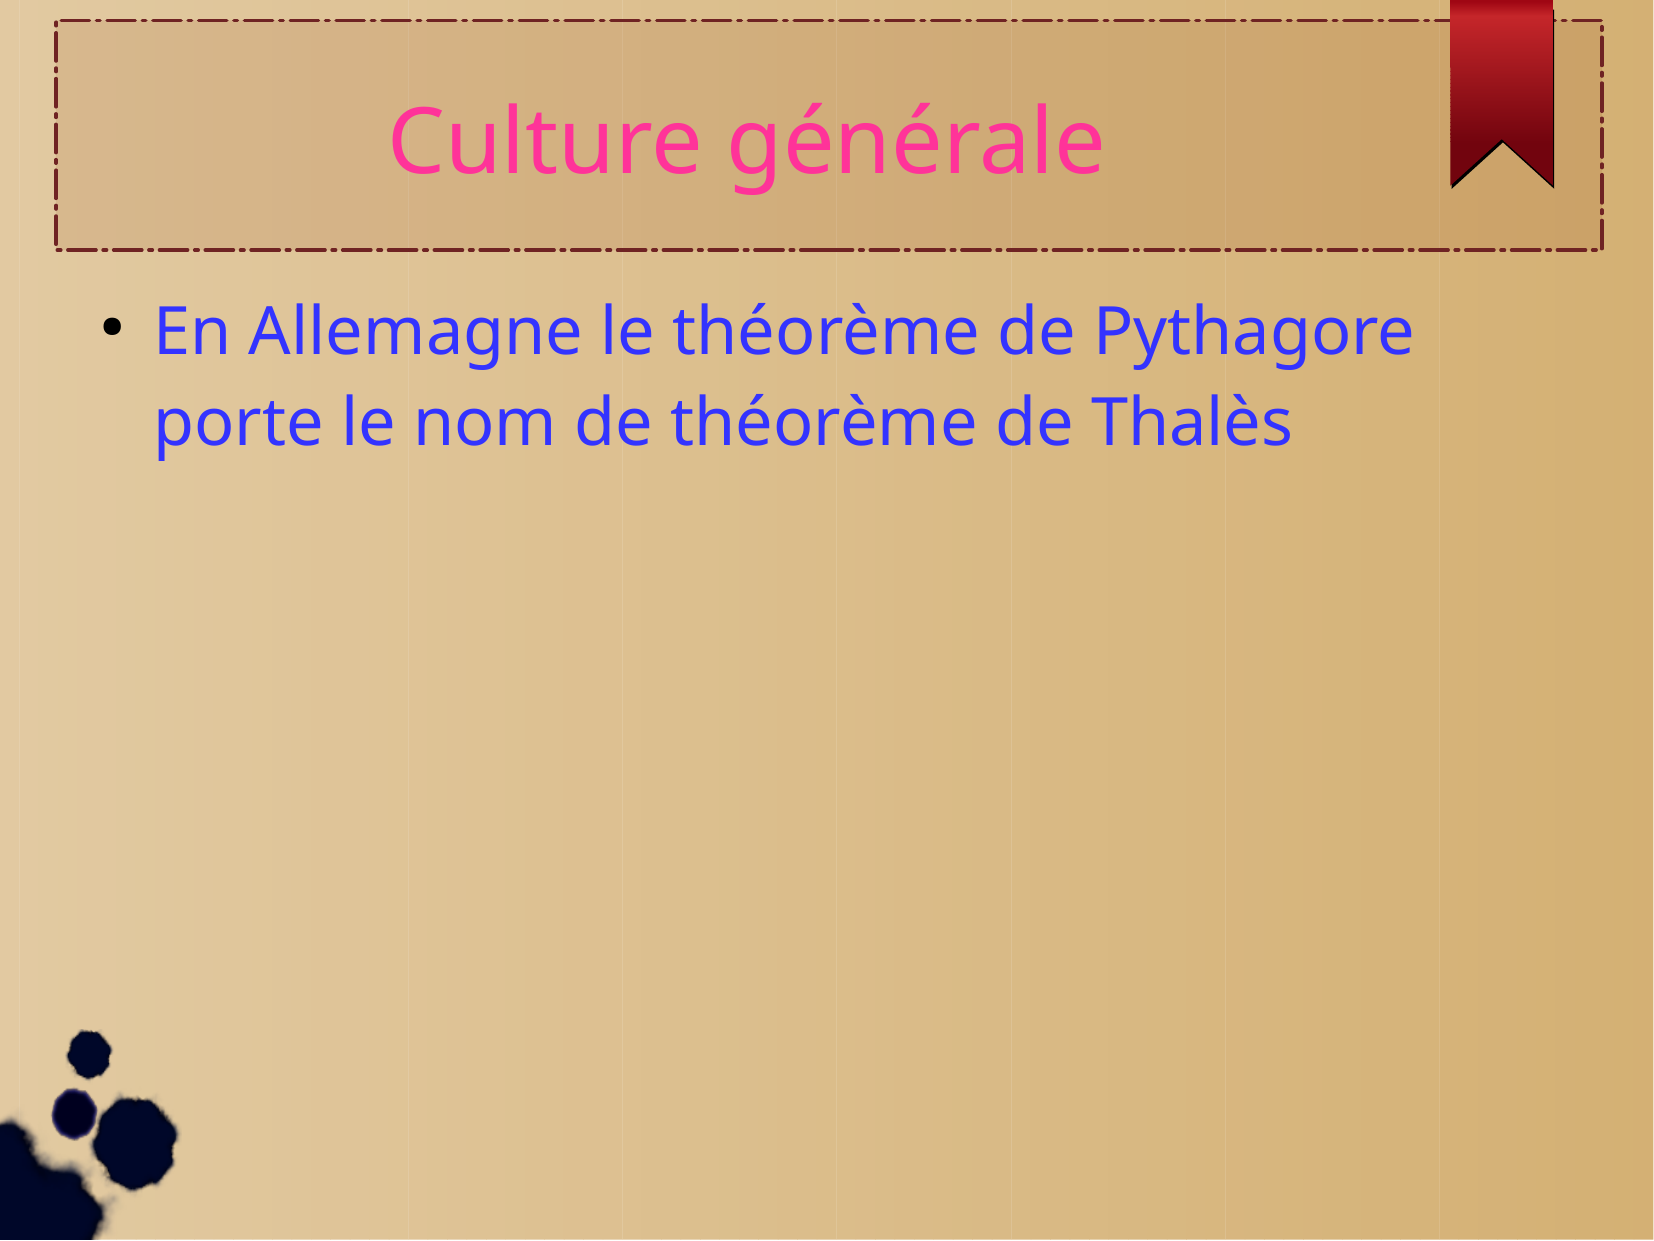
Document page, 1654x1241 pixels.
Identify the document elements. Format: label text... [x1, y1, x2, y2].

title Culture générale [82, 47, 1412, 229]
list En Allemagne le théorème de Pythagore porte le nom de théorème de Thalès [82, 283, 1571, 1003]
